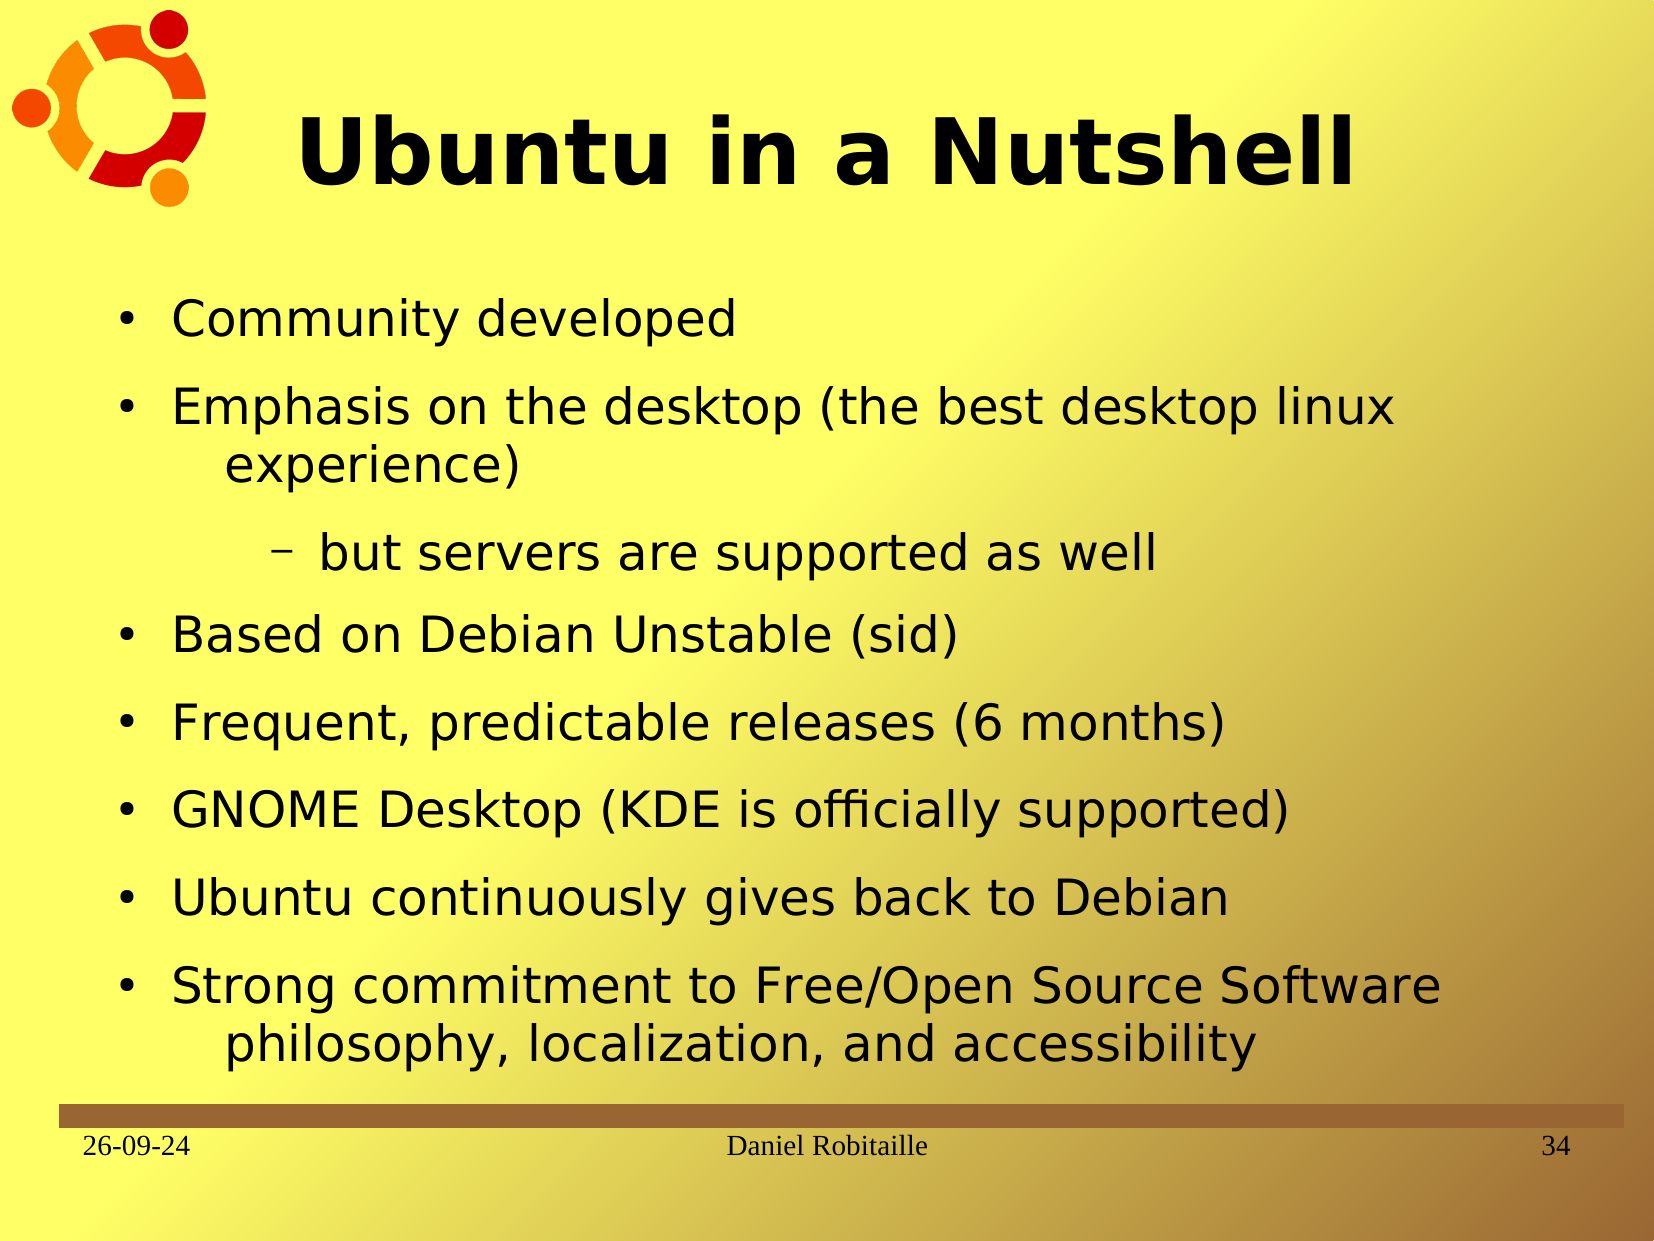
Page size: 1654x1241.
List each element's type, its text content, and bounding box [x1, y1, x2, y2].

picture [12, 10, 207, 207]
title Ubuntu in a Nutshell [82, 49, 1571, 257]
list Community developed Emphasis on the desktop (the best desktop linux experience) but servers are supported as well Based on Debian Unstable (sid) Frequent, predictable releases (6 months) GNOME Desktop (KDE is officially supported) Ubuntu continuously gives back to Debian Strong commitment to Free/Open Source Software philosophy, localization, and accessibility [82, 290, 1571, 1109]
